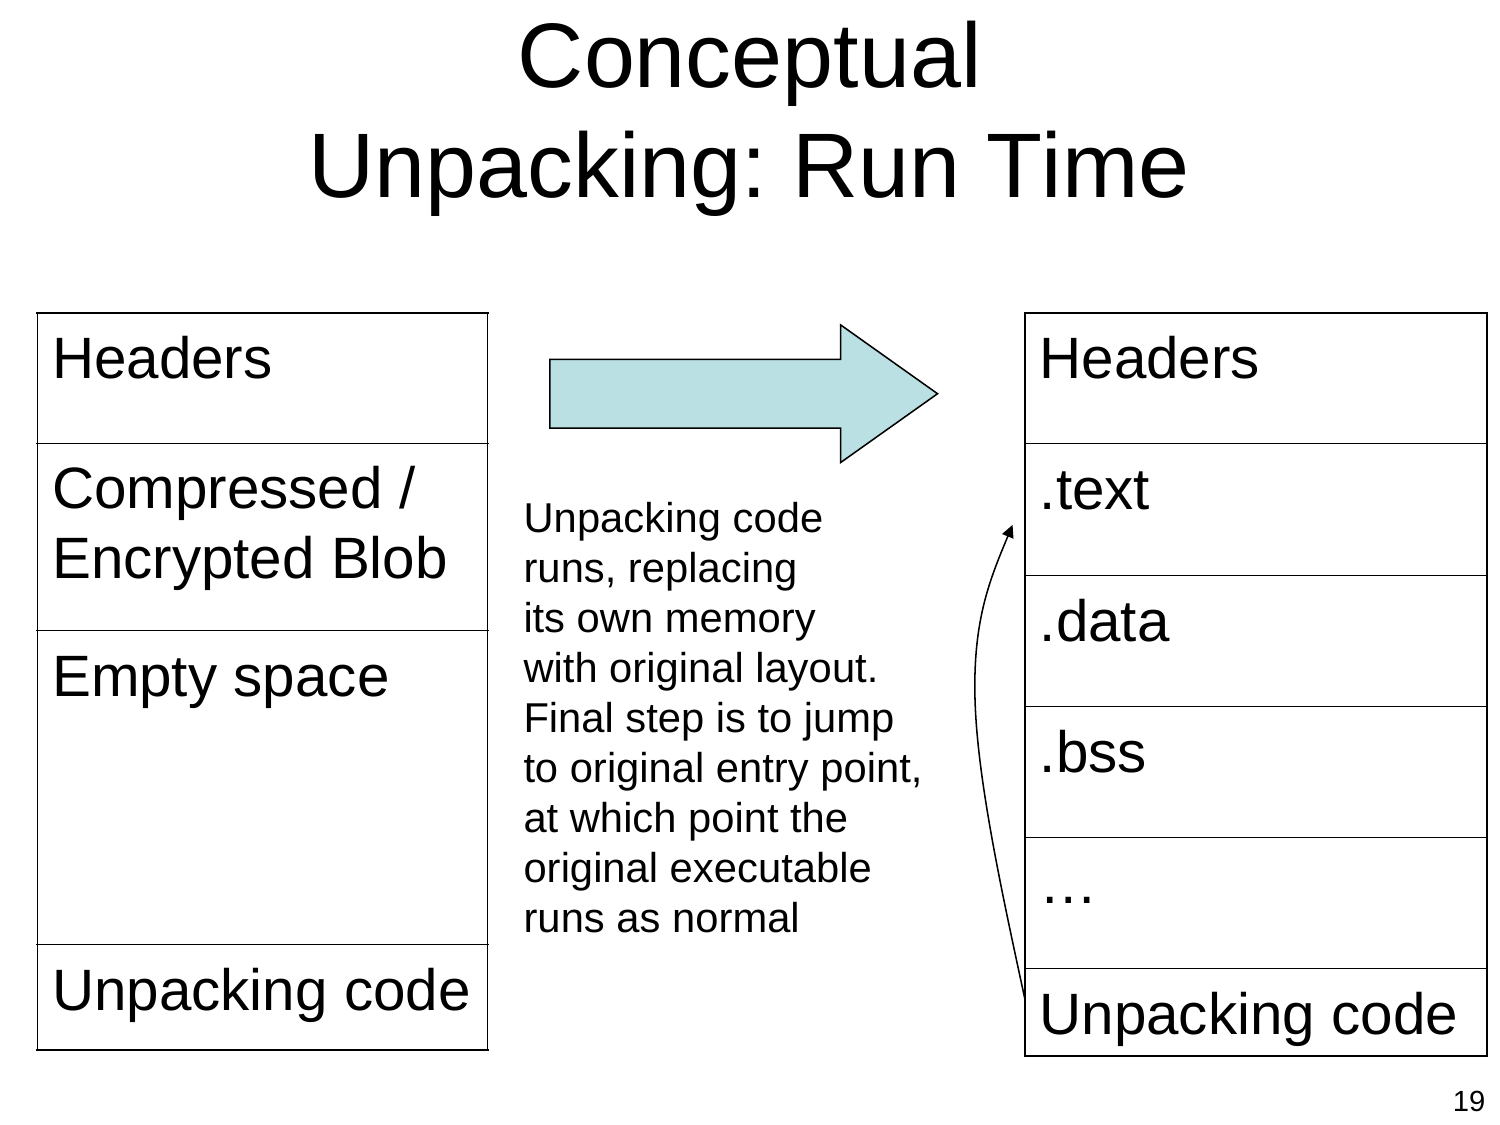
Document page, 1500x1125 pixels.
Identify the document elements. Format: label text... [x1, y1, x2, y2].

table_cell … [1026, 838, 1486, 968]
text_box [549, 324, 938, 463]
table_cell .bss [1026, 707, 1486, 837]
table_cell Compressed / Encrypted Blob [38, 444, 487, 630]
table_cell .text [1026, 444, 1486, 575]
table_header Headers [38, 314, 487, 443]
table_header Headers [1026, 314, 1486, 443]
text_box <number> [1187, 1074, 1500, 1125]
table_cell Unpacking code [1026, 969, 1486, 1055]
table_cell .data [1026, 576, 1486, 706]
table_cell Empty space [38, 631, 487, 944]
text_box Unpacking code runs, replacing its own memory with original layout. Final step is to jump to original entry point, at which point the original executable runs as normal [508, 482, 938, 949]
table_cell Unpacking code [38, 945, 487, 1049]
title Conceptual Unpacking: Run Time [112, 0, 1388, 224]
